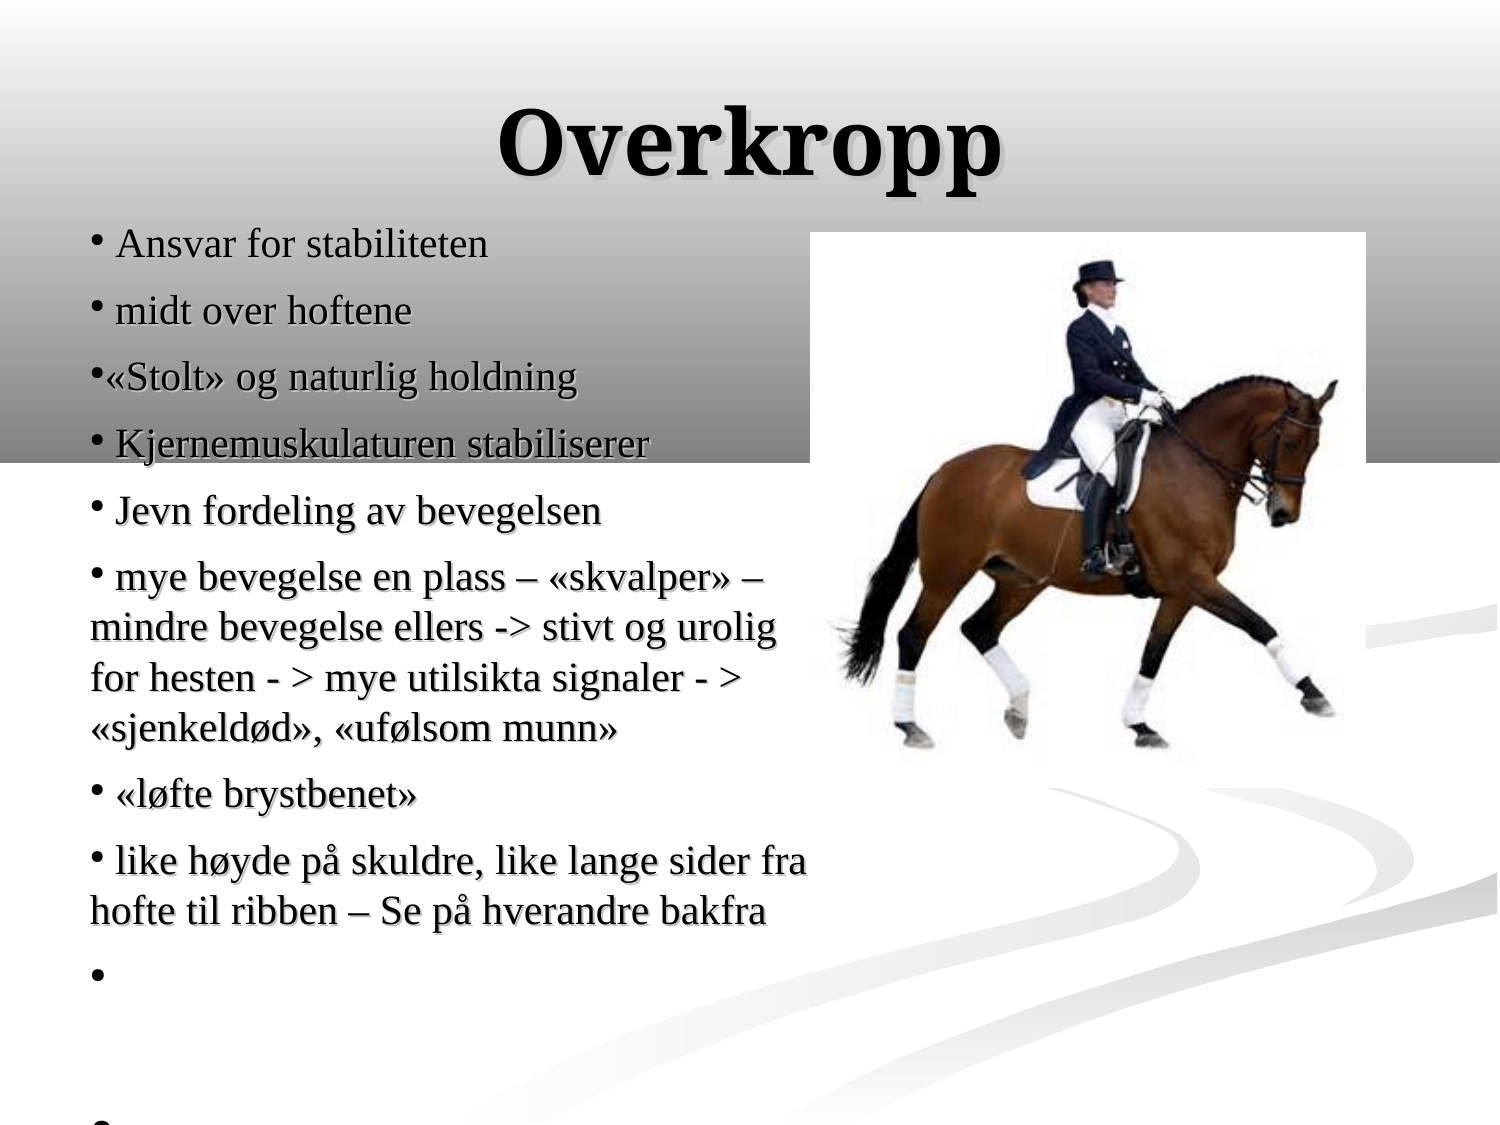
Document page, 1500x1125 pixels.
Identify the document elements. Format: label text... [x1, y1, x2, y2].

picture [810, 232, 1366, 788]
title Overkropp [75, 21, 1426, 257]
list Ansvar for stabiliteten midt over hoftene «Stolt» og naturlig holdning Kjernemuskulaturen stabiliserer Jevn fordeling av bevegelsen mye bevegelse en plass – «skvalper» – mindre bevegelse ellers -> stivt og urolig for hesten - > mye utilsikta signaler - > «sjenkeldød», «ufølsom munn» «løfte brystbenet» like høyde på skuldre, like lange sider fra hofte til ribben – Se på hverandre bakfra [75, 208, 825, 1047]
